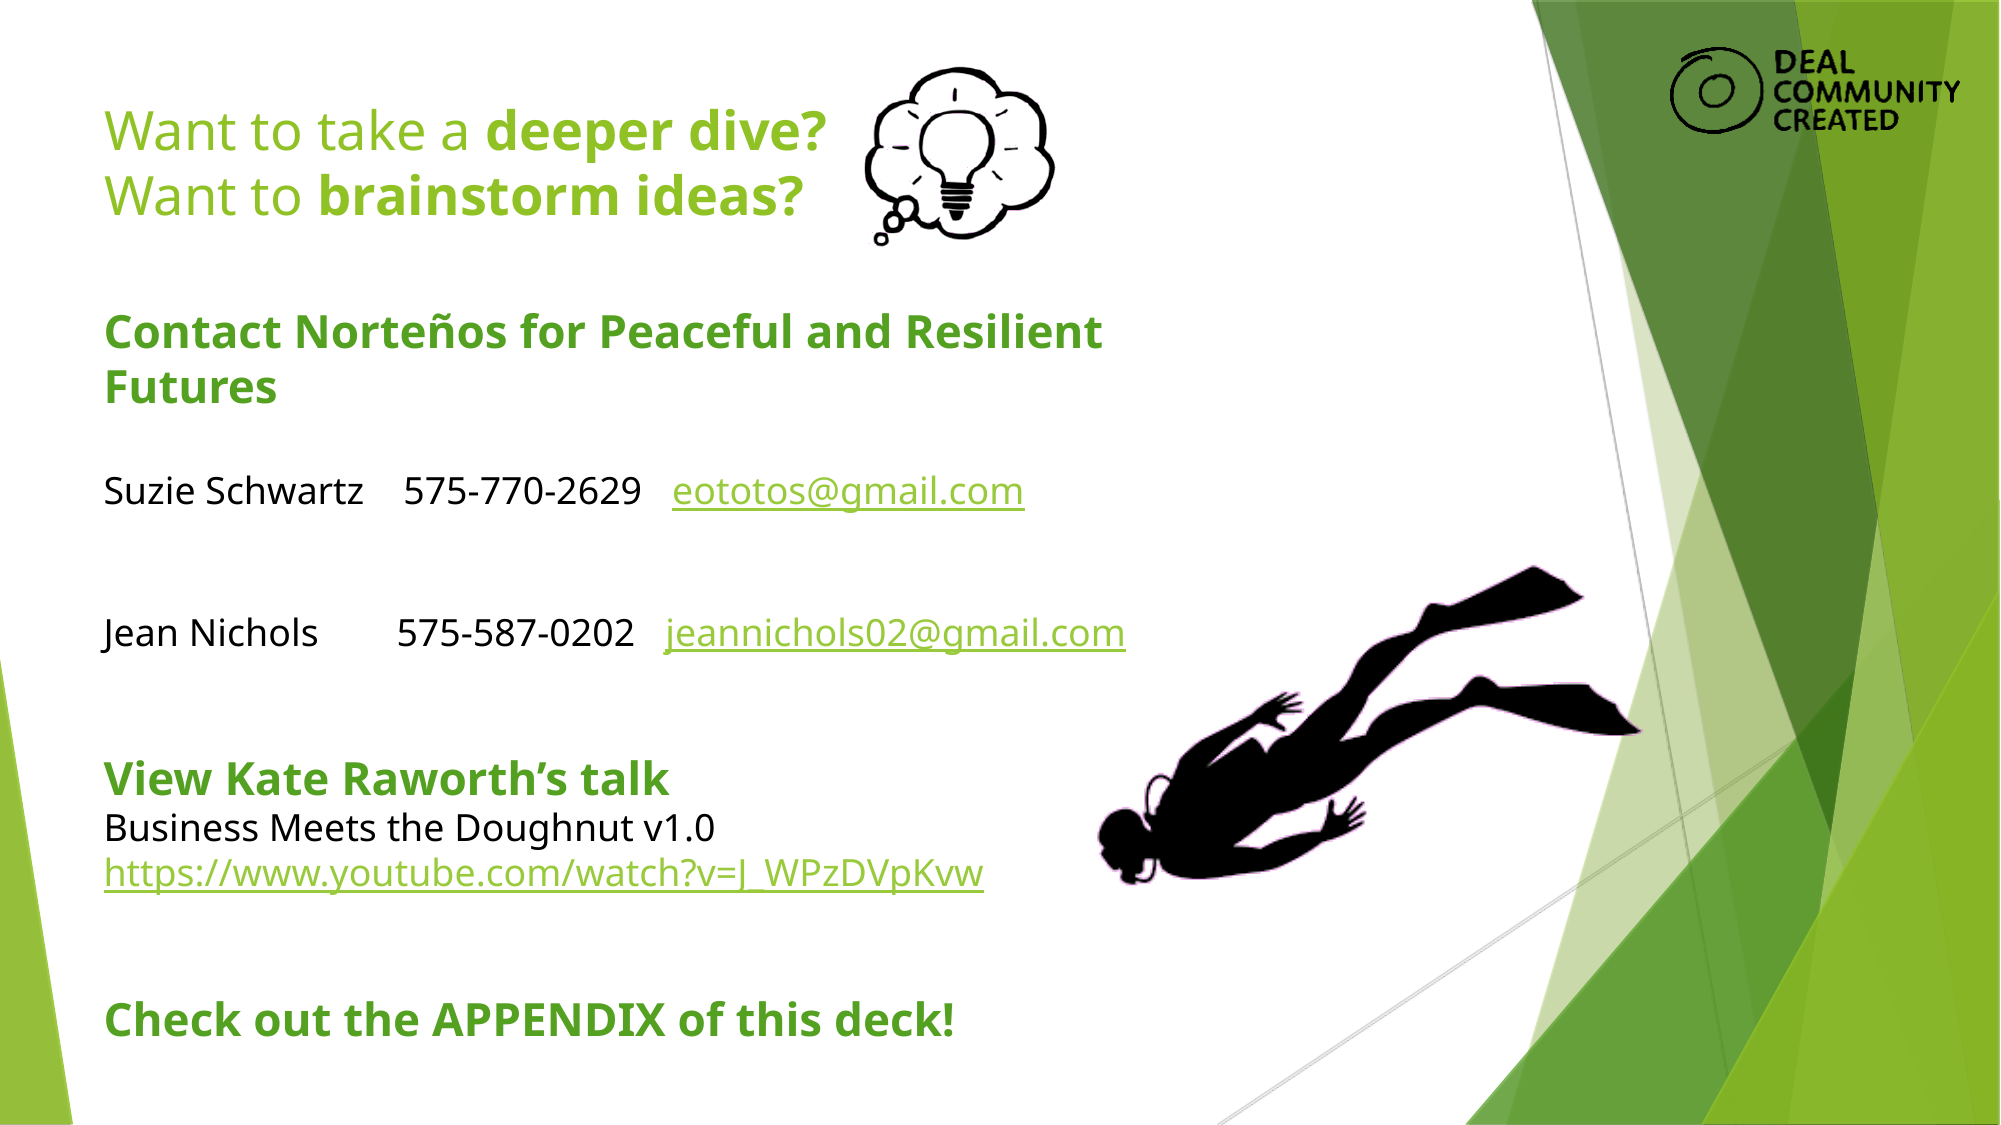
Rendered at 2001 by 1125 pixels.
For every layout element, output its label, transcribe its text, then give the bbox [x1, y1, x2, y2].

text_box Contact Norteños for Peaceful and Resilient Futures Suzie Schwartz 575-770-2629 eototos@gmail.com Jean Nichols 575-587-0202 jeannichols02@gmail.com View Kate Raworth’s talk Business Meets the Doughnut v1.0 https://www.youtube.com/watch?v=J_WPzDVpKvw Check out the APPENDIX of this deck! [88, 287, 1259, 1106]
text_box Want to take a deeper dive? Want to brainstorm ideas? [1061, 81, 1622, 242]
picture [1096, 562, 1645, 891]
picture [1670, 47, 1960, 134]
picture [855, 59, 1061, 265]
text_box Want to take a deeper dive? Want to brainstorm ideas? [89, 81, 855, 242]
